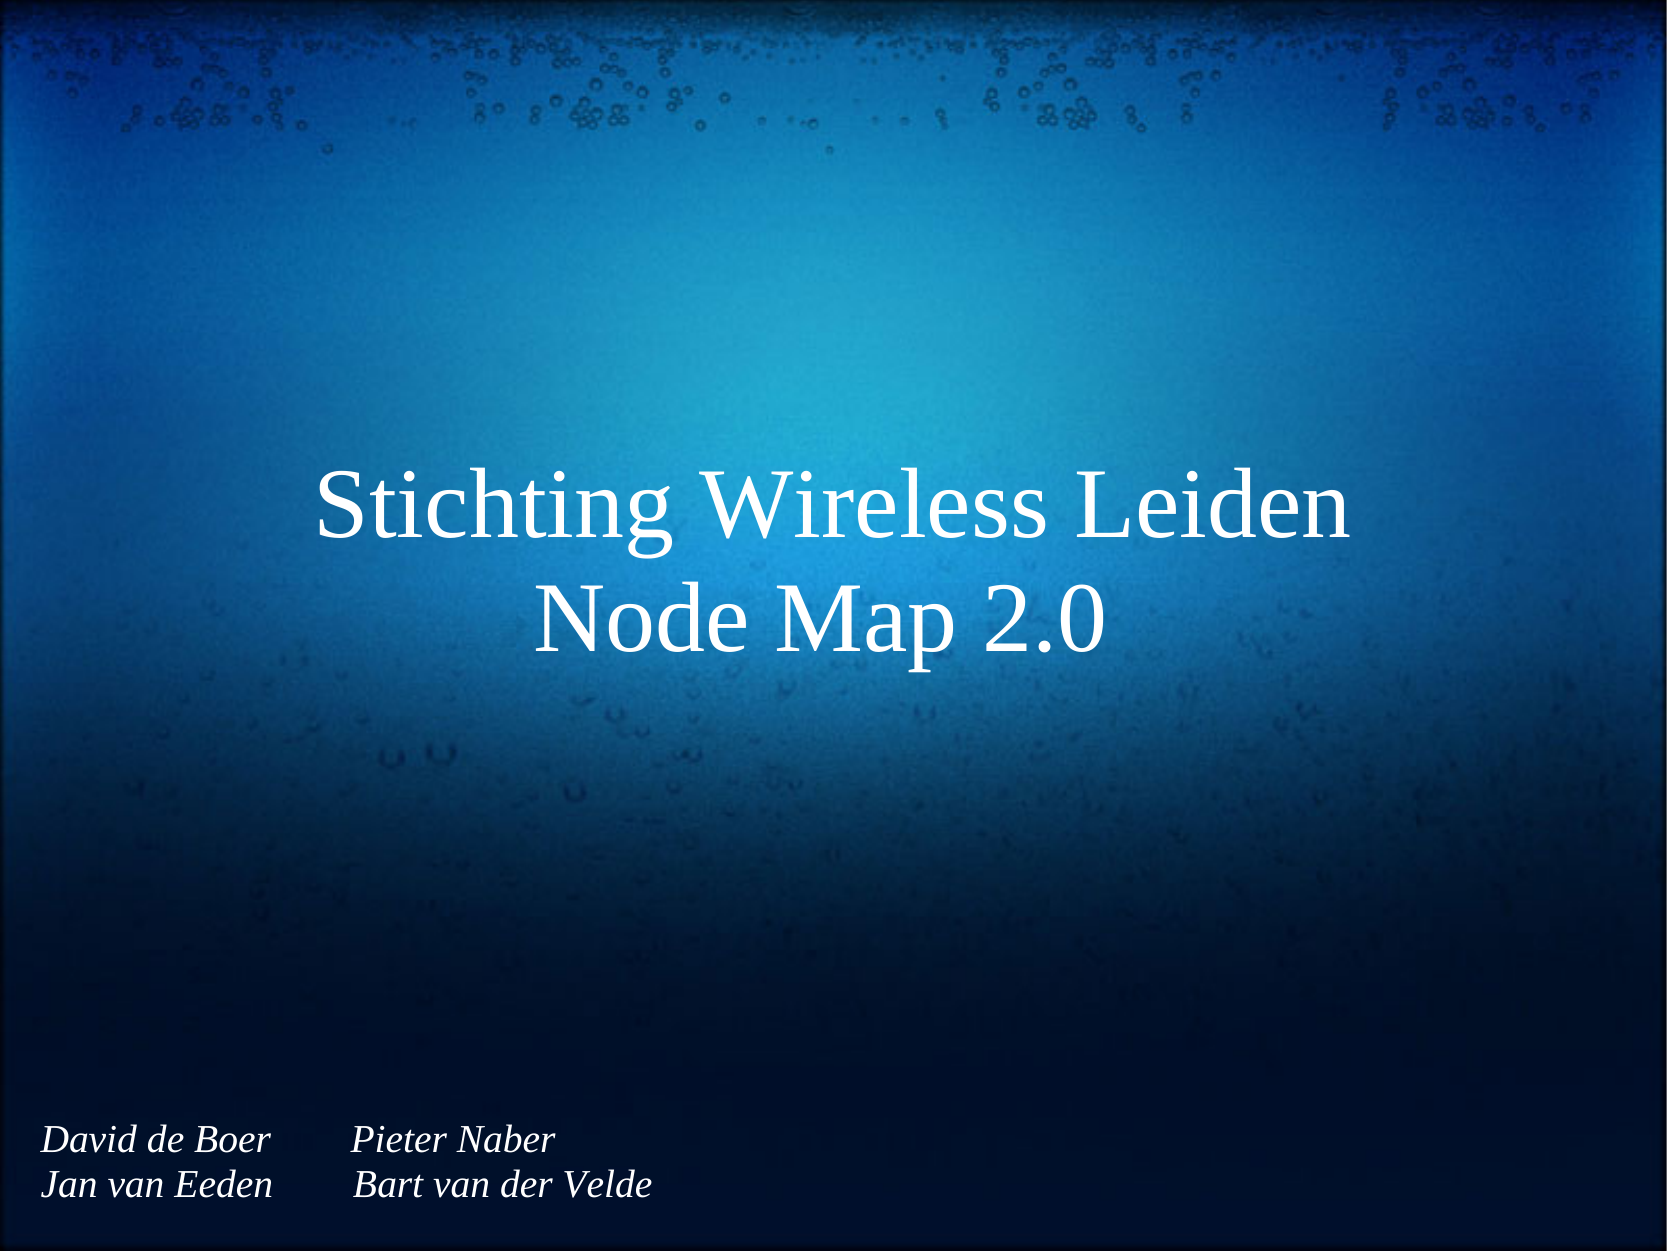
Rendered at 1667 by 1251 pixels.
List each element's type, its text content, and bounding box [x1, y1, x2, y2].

title Stichting Wireless Leiden Node Map 2.0 [239, 446, 1428, 804]
text_box David de Boer Pieter Naber Jan van Eeden Bart van der Velde [40, 1116, 786, 1207]
picture [0, 0, 1667, 1251]
